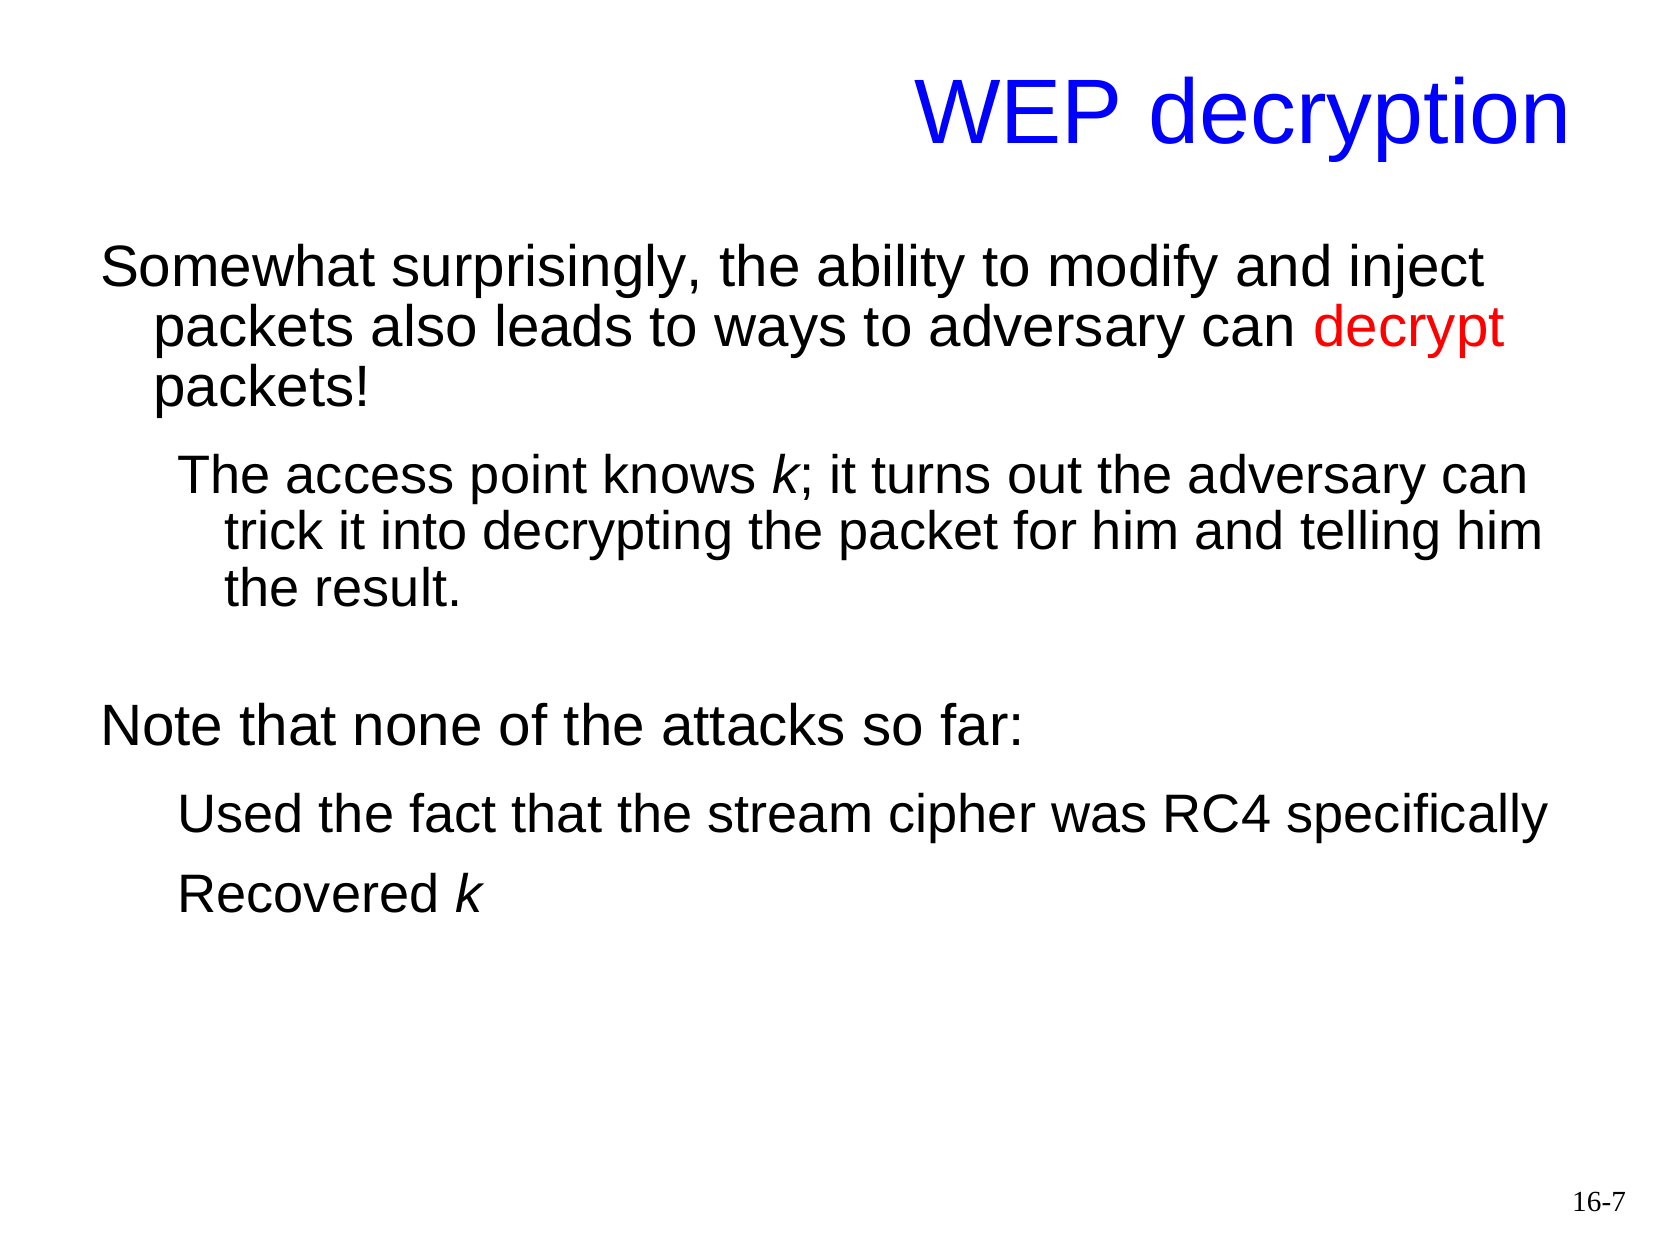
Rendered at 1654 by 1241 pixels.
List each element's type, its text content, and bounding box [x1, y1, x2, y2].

list Somewhat surprisingly, the ability to modify and inject packets also leads to ways to adversary can decrypt packets! The access point knows k; it turns out the adversary can trick it into decrypting the packet for him and telling him the result. Note that none of the attacks so far: Used the fact that the stream cipher was RC4 specifically Recovered k [82, 237, 1571, 1156]
title WEP decryption [84, 18, 1573, 211]
